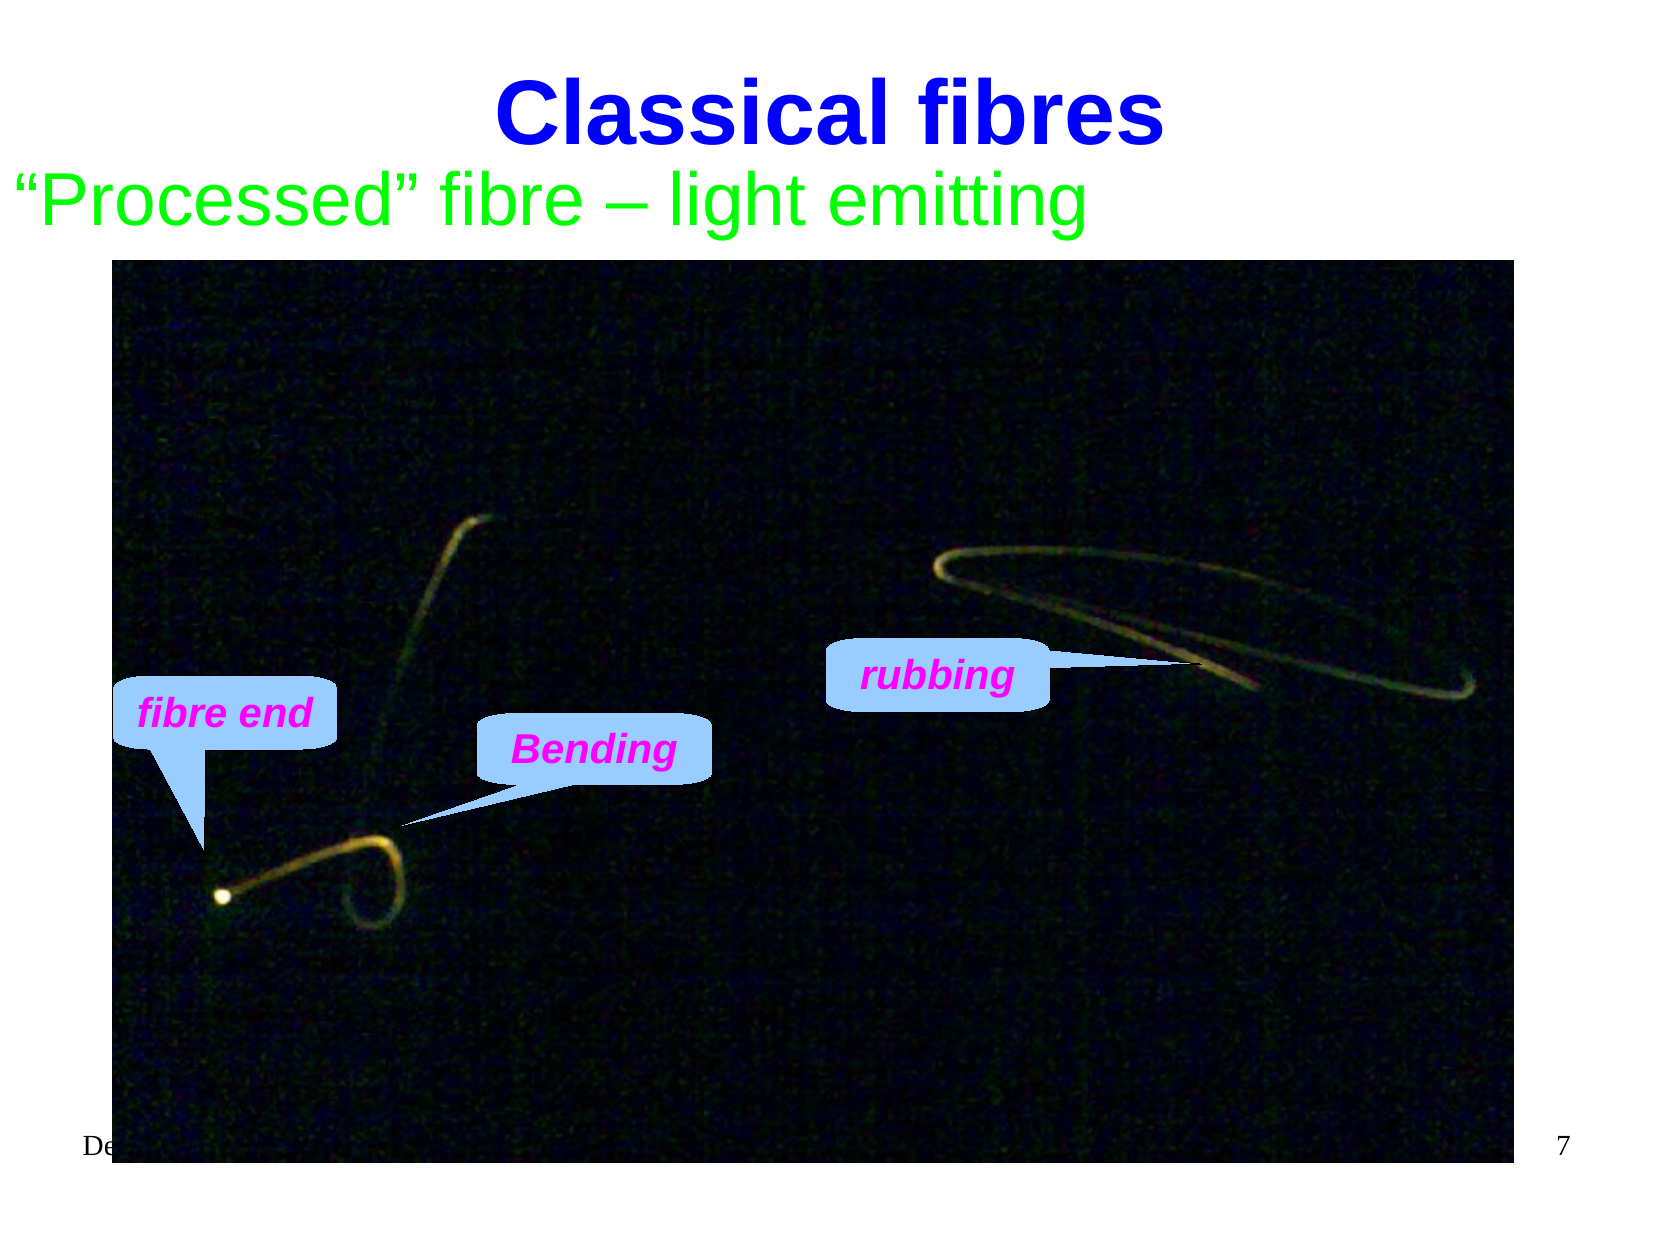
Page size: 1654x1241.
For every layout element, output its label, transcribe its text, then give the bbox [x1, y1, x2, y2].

text_box rubbing [825, 637, 1202, 713]
text_box Bending [388, 712, 713, 830]
text_box fibre end [112, 675, 338, 853]
picture [112, 260, 1514, 1163]
text_box “Processed” fibre – light emitting [0, 150, 1106, 249]
title Classical fibres [86, 37, 1576, 188]
